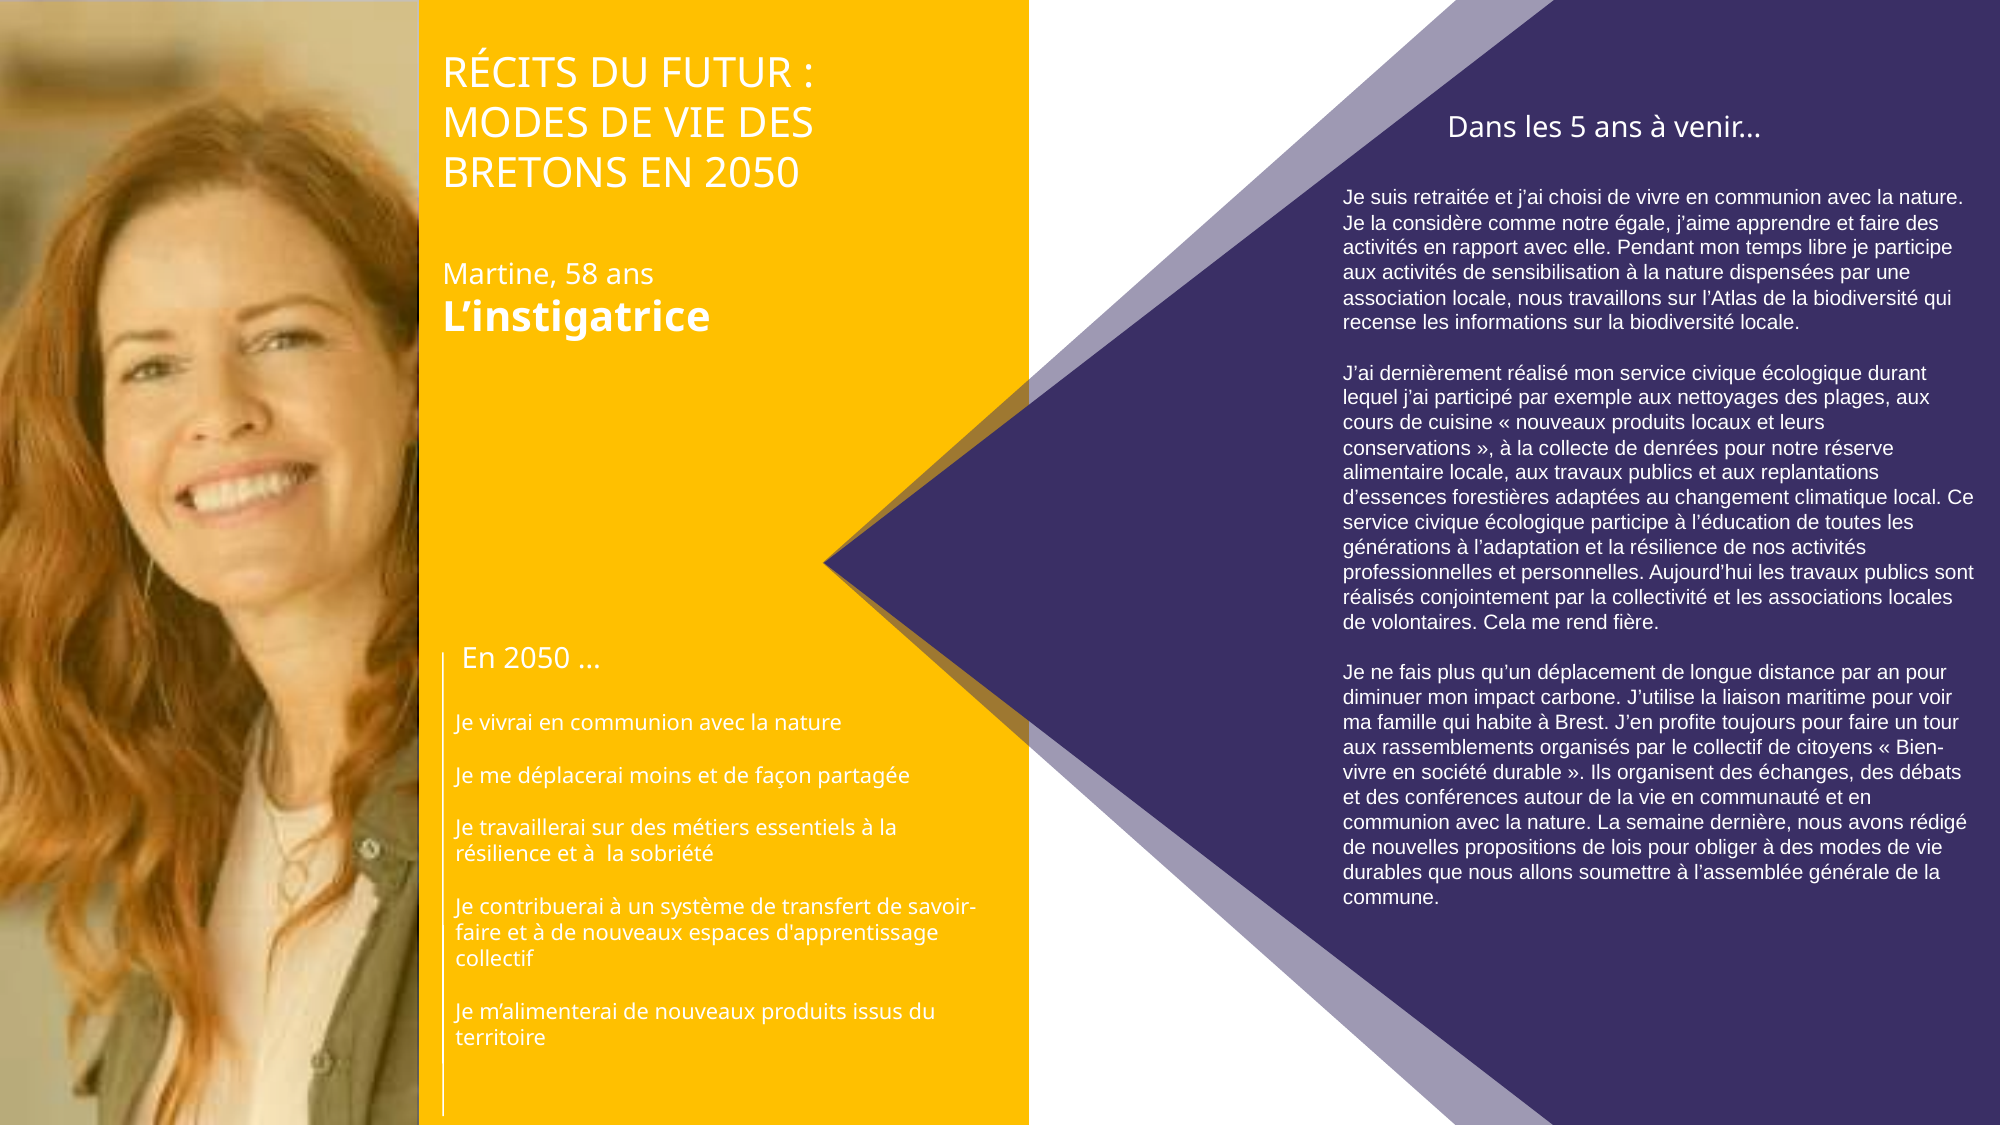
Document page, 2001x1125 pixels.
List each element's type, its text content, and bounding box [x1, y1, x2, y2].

text_box Martine, 58 ans L’instigatrice [428, 248, 1037, 348]
text_box Je suis retraitée et j’ai choisi de vivre en communion avec la nature. Je la considère comme notre égale, j’aime apprendre et faire des activités en rapport avec elle. Pendant mon temps libre je participe aux activités de sensibilisation à la nature dispensées par une association locale, nous travaillons sur l’Atlas de la biodiversité qui recense les informations sur la biodiversité locale. J’ai dernièrement réalisé mon service civique écologique durant lequel j’ai participé par exemple aux nettoyages des plages, aux cours de cuisine « nouveaux produits locaux et leurs conservations », à la collecte de denrées pour notre réserve alimentaire locale, aux travaux publics et aux replantations d’essences forestières adaptées au changement climatique local. Ce service civique écologique participe à l’éducation de toutes les générations à l’adaptation et la résilience de nos activités professionnelles et personnelles. Aujourd’hui les travaux publics sont réalisés conjointement par la collectivité et les associations locales de volontaires. Cela me rend fière. Je ne fais plus qu’un déplacement de longue distance par an pour diminuer mon impact carbone. J’utilise la liaison maritime pour voir ma famille qui habite à Brest. J’en profite toujours pour faire un tour aux rassemblements organisés par le collectif de citoyens « Bien-vivre en société durable ». Ils organisent des échanges, des débats et des conférences autour de la vie en communauté et en communion avec la nature. La semaine dernière, nous avons rédigé de nouvelles propositions de lois pour obliger à des modes de vie durables que nous allons soumettre à l’assemblée générale de la commune. [1328, 177, 1994, 916]
text_box [419, 0, 2000, 1125]
text_box Je vivrai en communion avec la nature Je me déplacerai moins et de façon partagée Je travaillerai sur des métiers essentiels à la résilience et à la sobriété Je contribuerai à un système de transfert de savoir-faire et à de nouveaux espaces d'apprentissage collectif Je m’alimenterai de nouveaux produits issus du territoire [444, 702, 1009, 1057]
text_box [0, 2, 417, 1125]
text_box RÉCITS DU FUTUR : MODES DE VIE DES BRETONS EN 2050 [428, 39, 906, 204]
text_box En 2050 … [447, 631, 1057, 681]
picture [0, 0, 419, 1125]
text_box Dans les 5 ans à venir… [1433, 101, 2000, 151]
